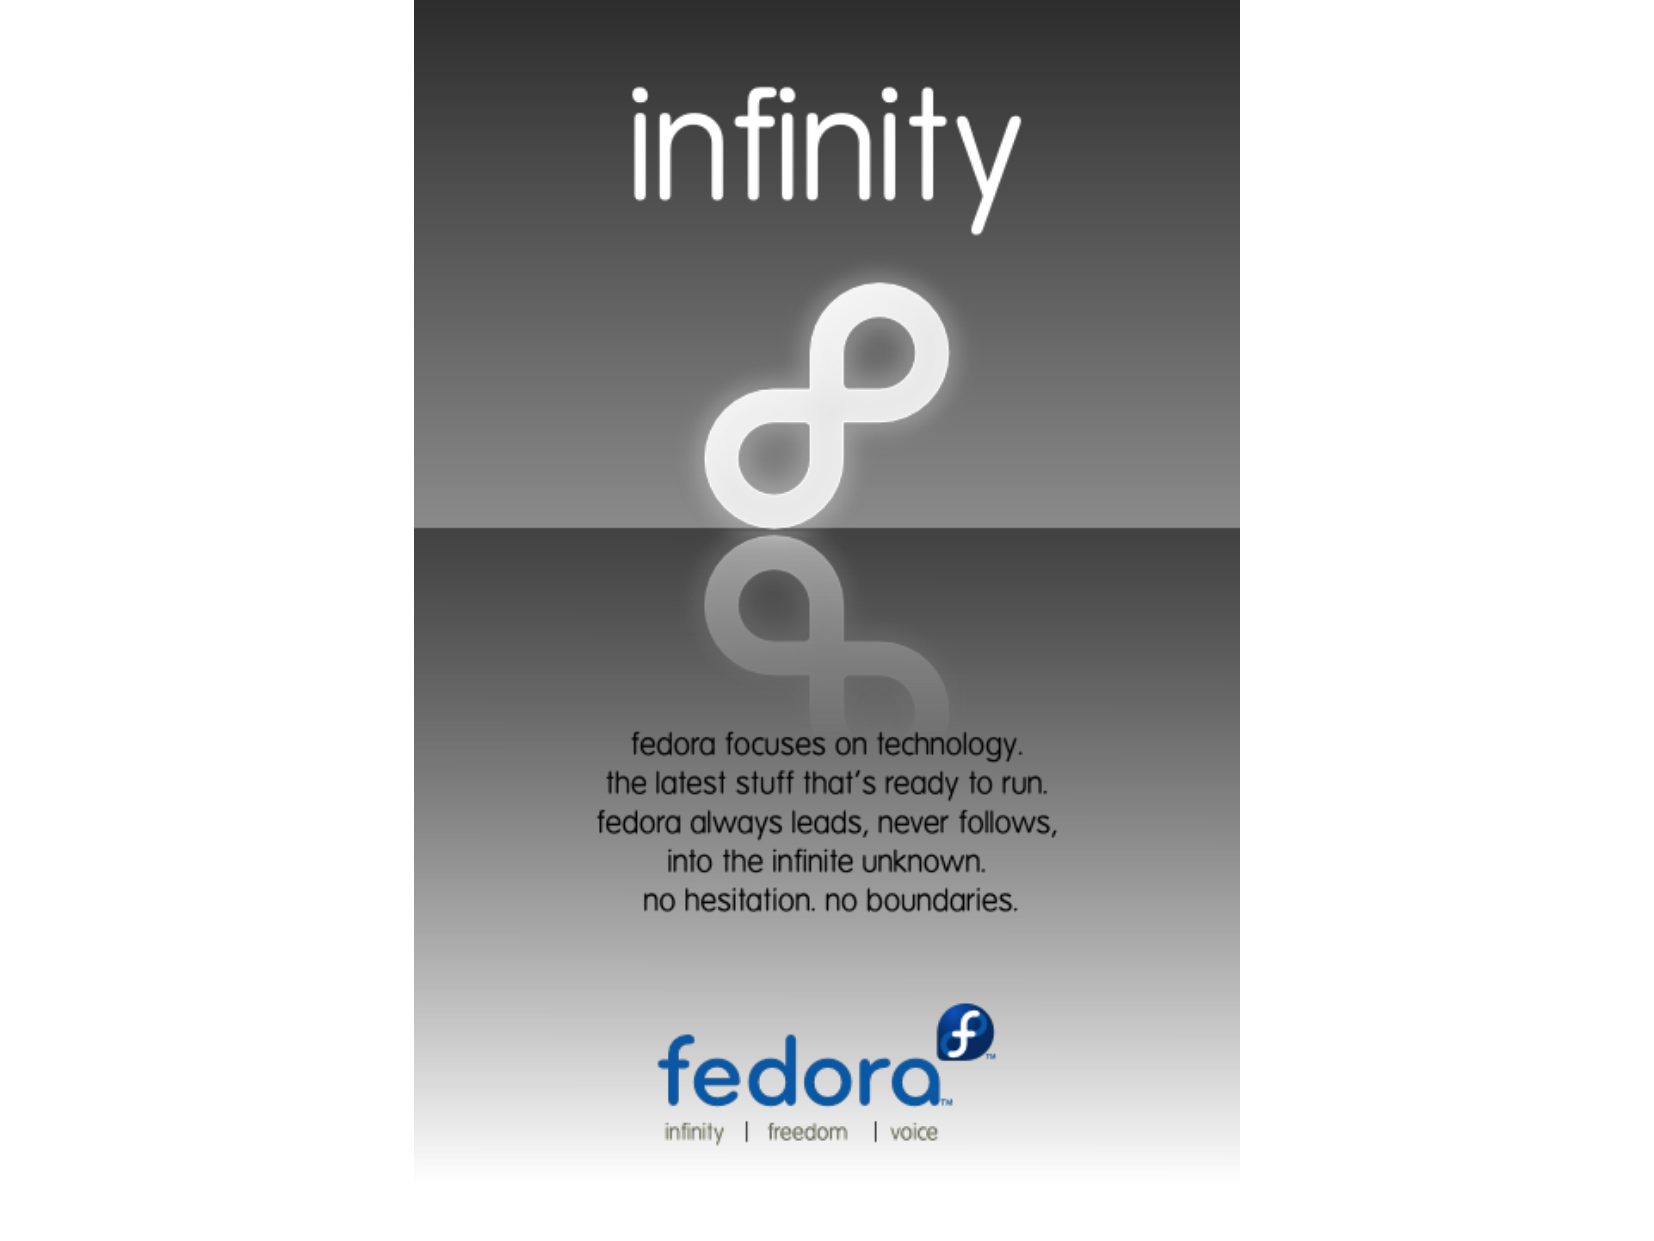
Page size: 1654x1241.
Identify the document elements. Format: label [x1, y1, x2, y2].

picture [414, 0, 1240, 1241]
